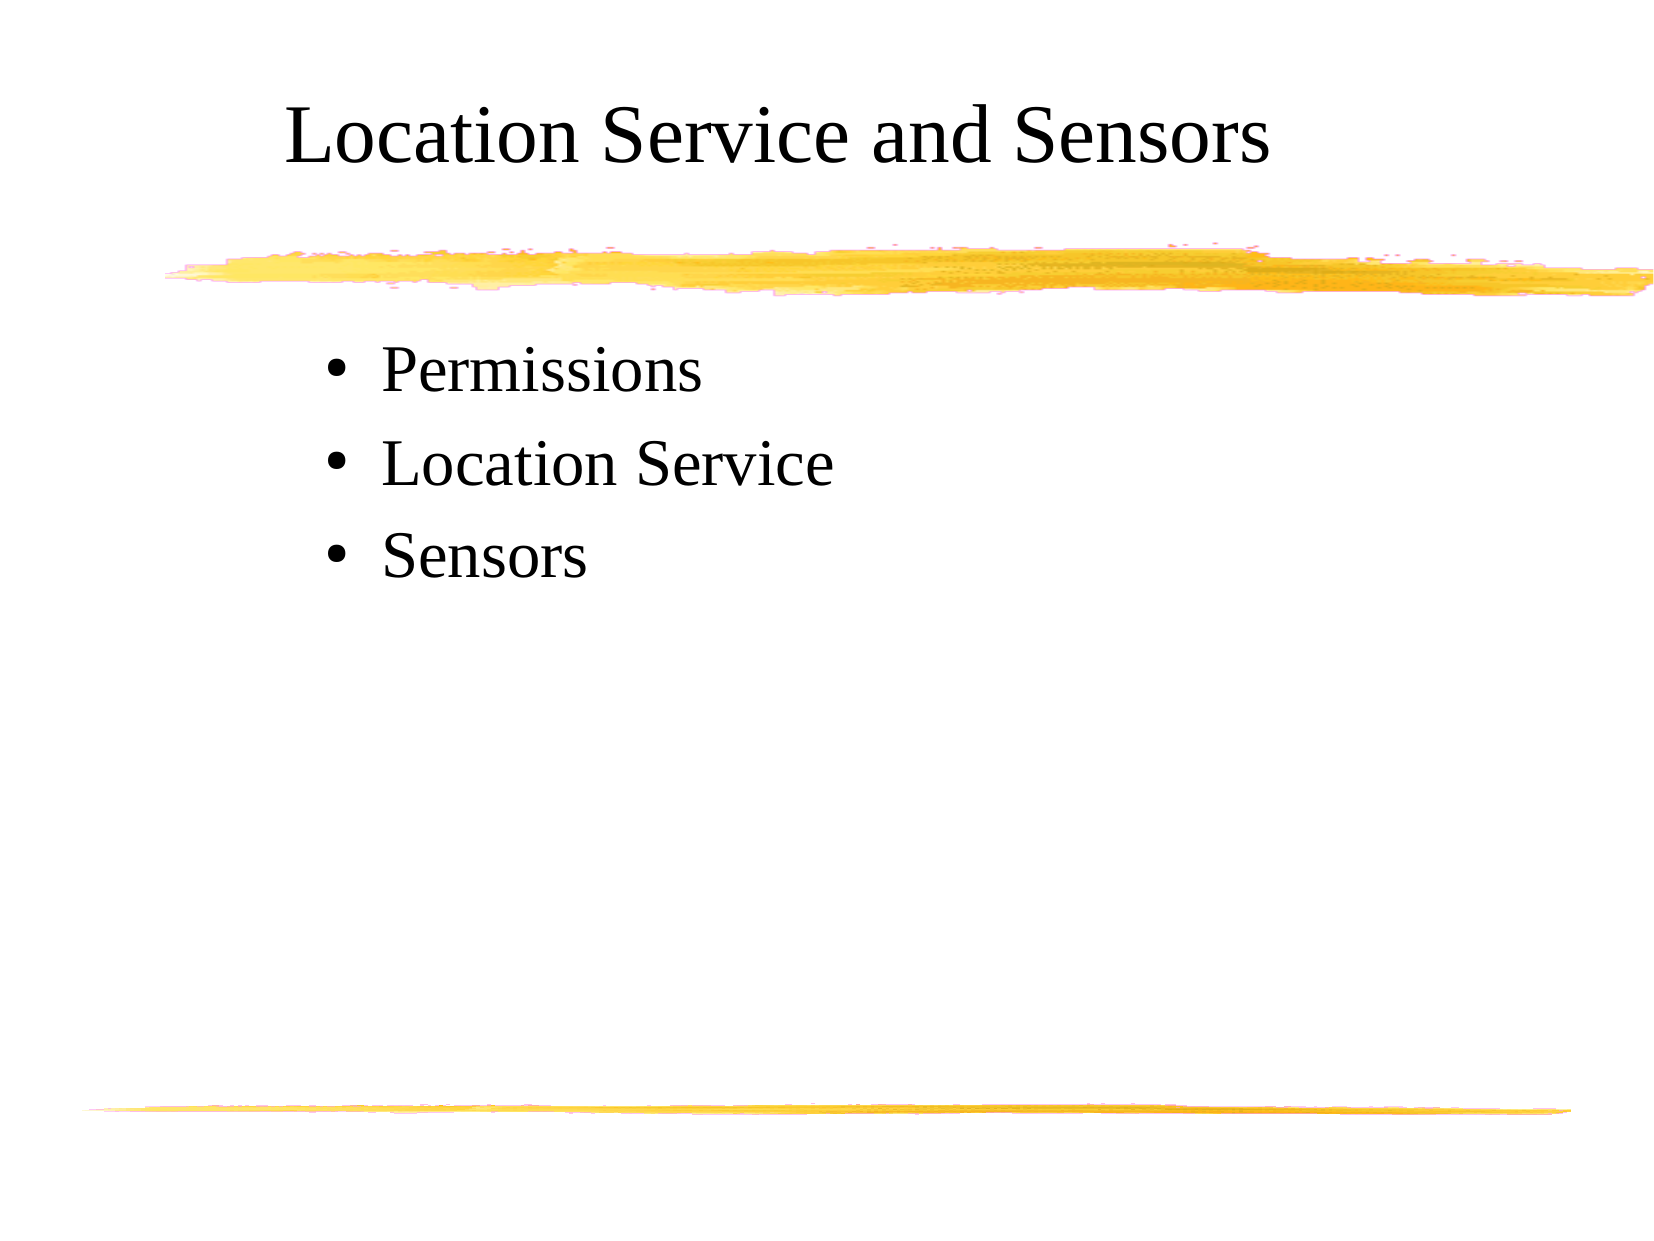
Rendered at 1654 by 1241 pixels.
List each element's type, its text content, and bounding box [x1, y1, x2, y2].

list Permissions Location Service Sensors [324, 327, 1348, 1073]
picture [82, 1102, 1571, 1117]
title Location Service and Sensors [76, 28, 1482, 235]
picture [165, 237, 1654, 308]
